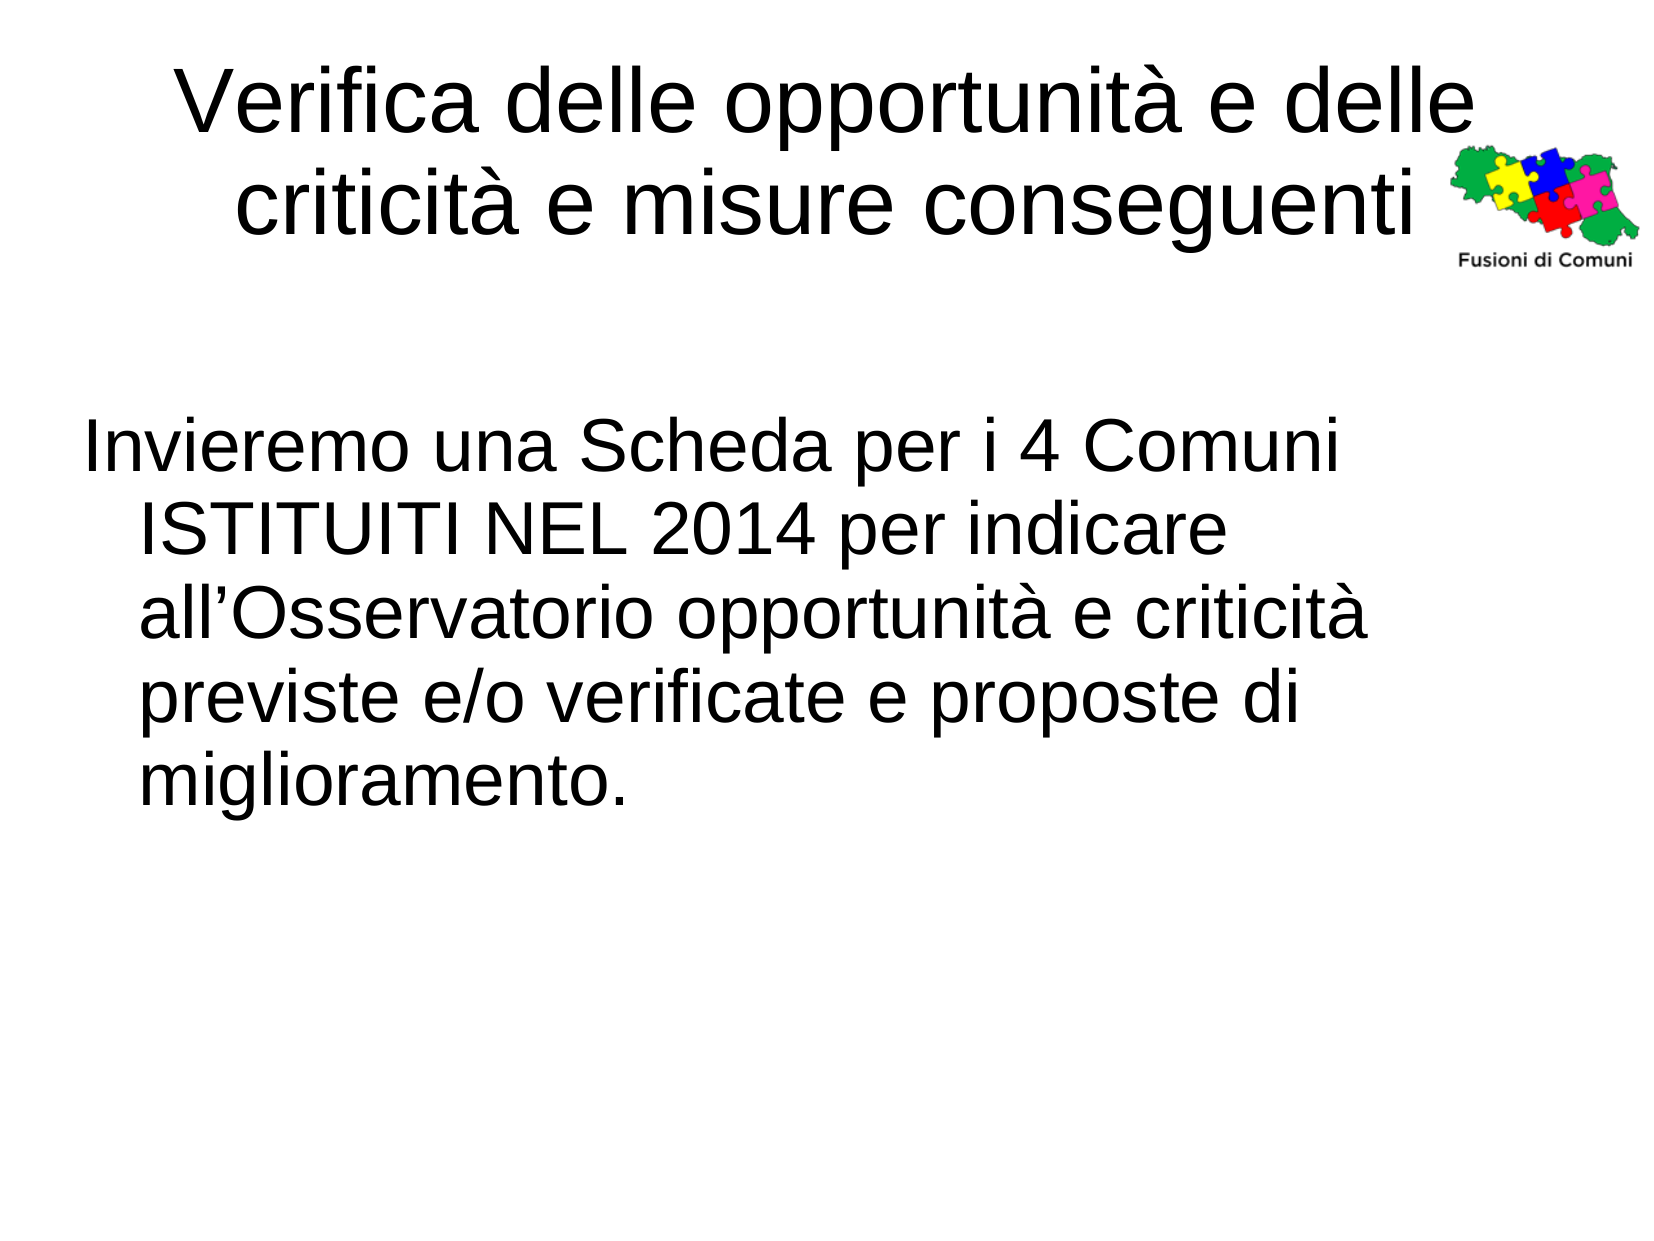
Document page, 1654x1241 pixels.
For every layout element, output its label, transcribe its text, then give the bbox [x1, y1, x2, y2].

list Invieremo una Scheda per i 4 Comuni ISTITUITI NEL 2014 per indicare all’Osservatorio opportunità e criticità previste e/o verificate e proposte di miglioramento. [82, 290, 1571, 1109]
picture [1448, 142, 1642, 272]
title Verifica delle opportunità e delle criticità e misure conseguenti [82, 49, 1571, 257]
